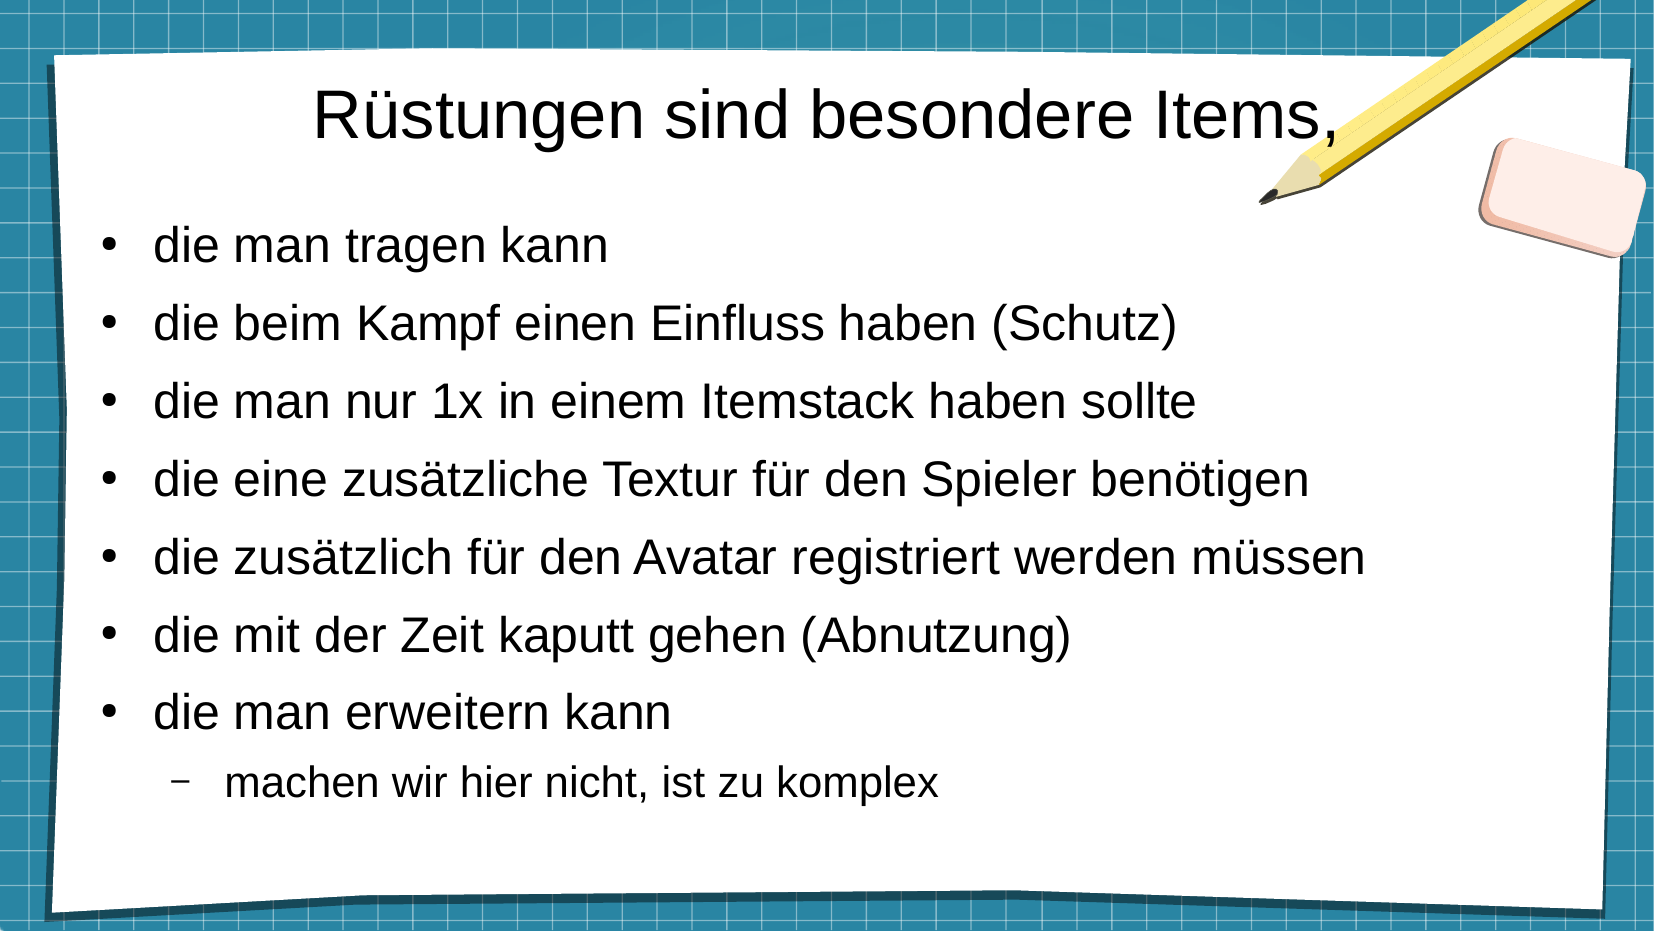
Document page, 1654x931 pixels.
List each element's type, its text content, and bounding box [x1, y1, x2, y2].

list die man tragen kann die beim Kampf einen Einfluss haben (Schutz) die man nur 1x in einem Itemstack haben sollte die eine zusätzliche Textur für den Spieler benötigen die zusätzlich für den Avatar registriert werden müssen die mit der Zeit kaputt gehen (Abnutzung) die man erweitern kann machen wir hier nicht, ist zu komplex [82, 217, 1571, 857]
title Rüstungen sind besondere Items, [82, 37, 1571, 193]
